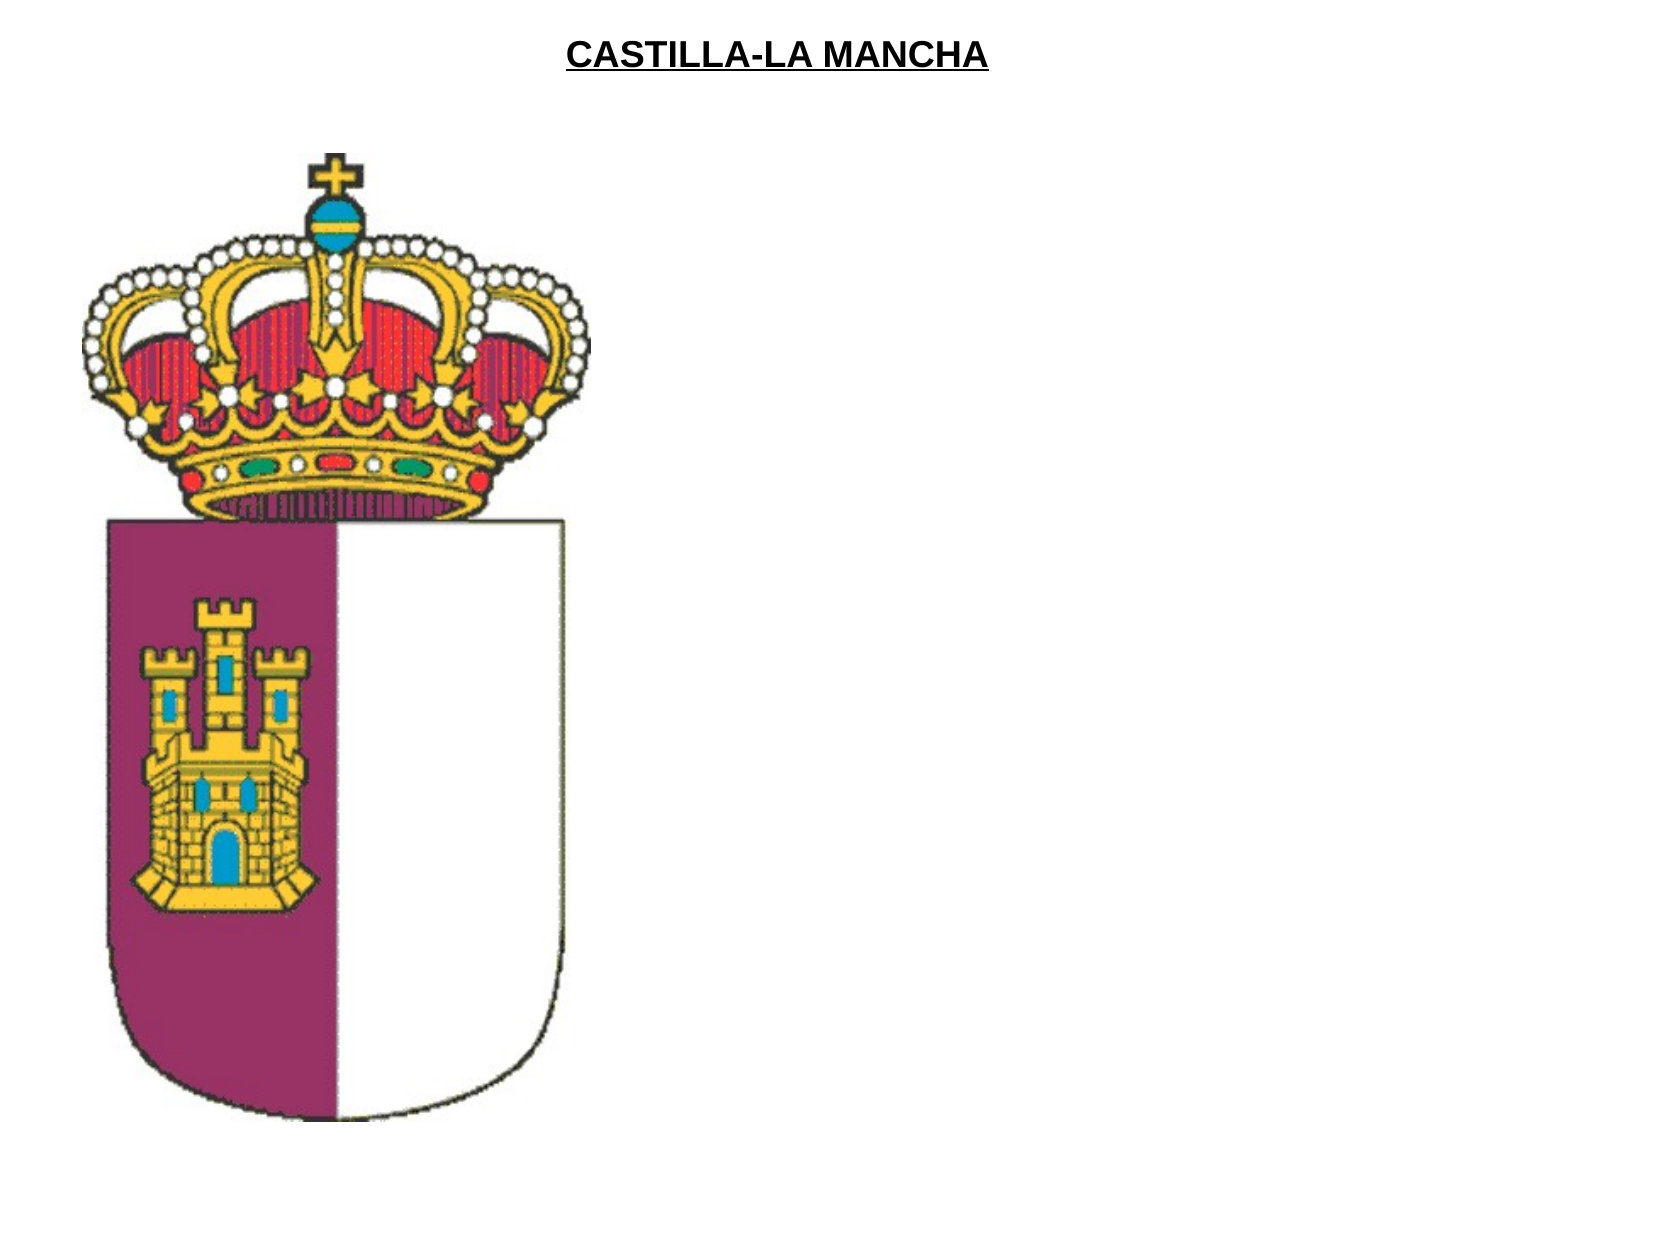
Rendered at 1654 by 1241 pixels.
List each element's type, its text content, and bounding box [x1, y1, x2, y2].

picture [82, 153, 591, 1123]
text_box CASTILLA-LA MANCHA [551, 25, 1004, 83]
